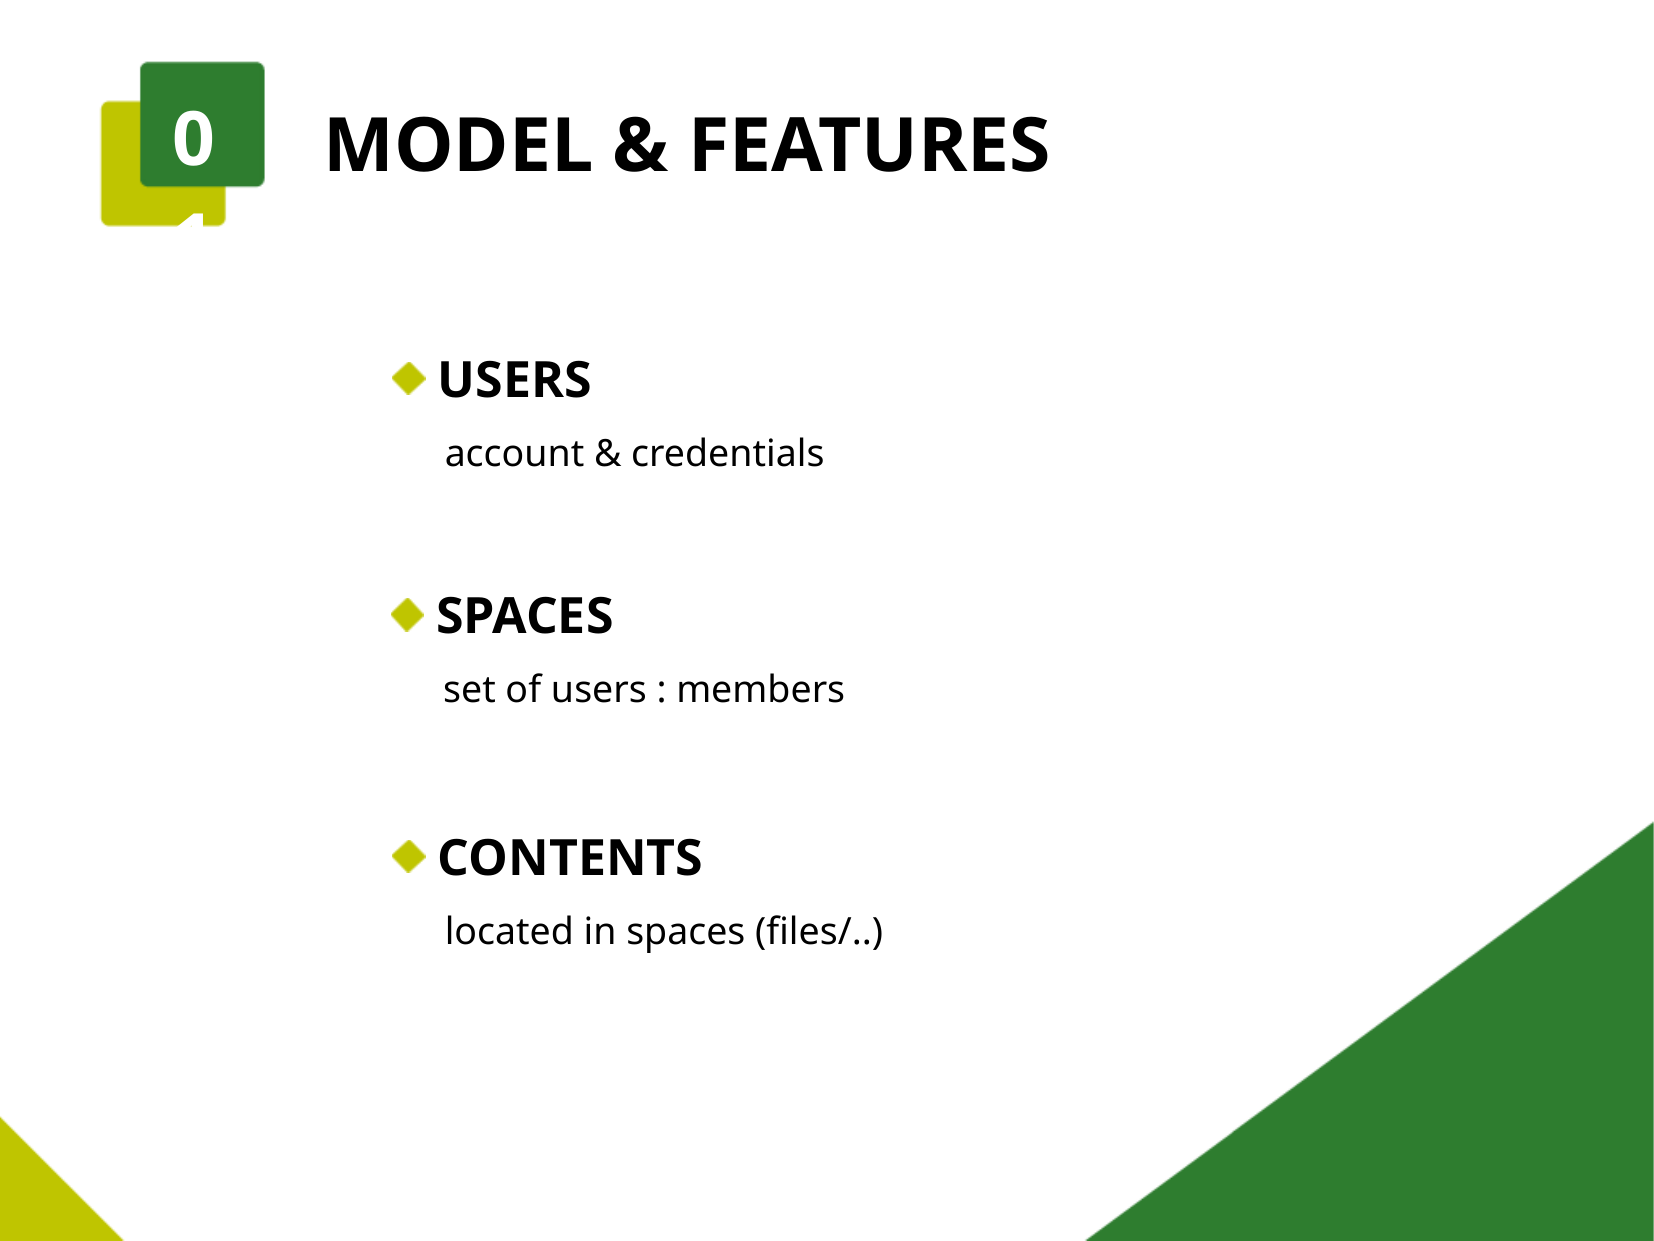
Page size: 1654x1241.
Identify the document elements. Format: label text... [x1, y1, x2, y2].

text_box 01 [157, 78, 260, 178]
text_box contents located in spaces (files/..) [377, 814, 1111, 998]
text_box Users account & credentials [377, 336, 1040, 520]
picture [0, 0, 1654, 1241]
text_box SPACES set of users : members [376, 573, 1123, 756]
text_box MODEL & FEATURES [308, 84, 1077, 184]
